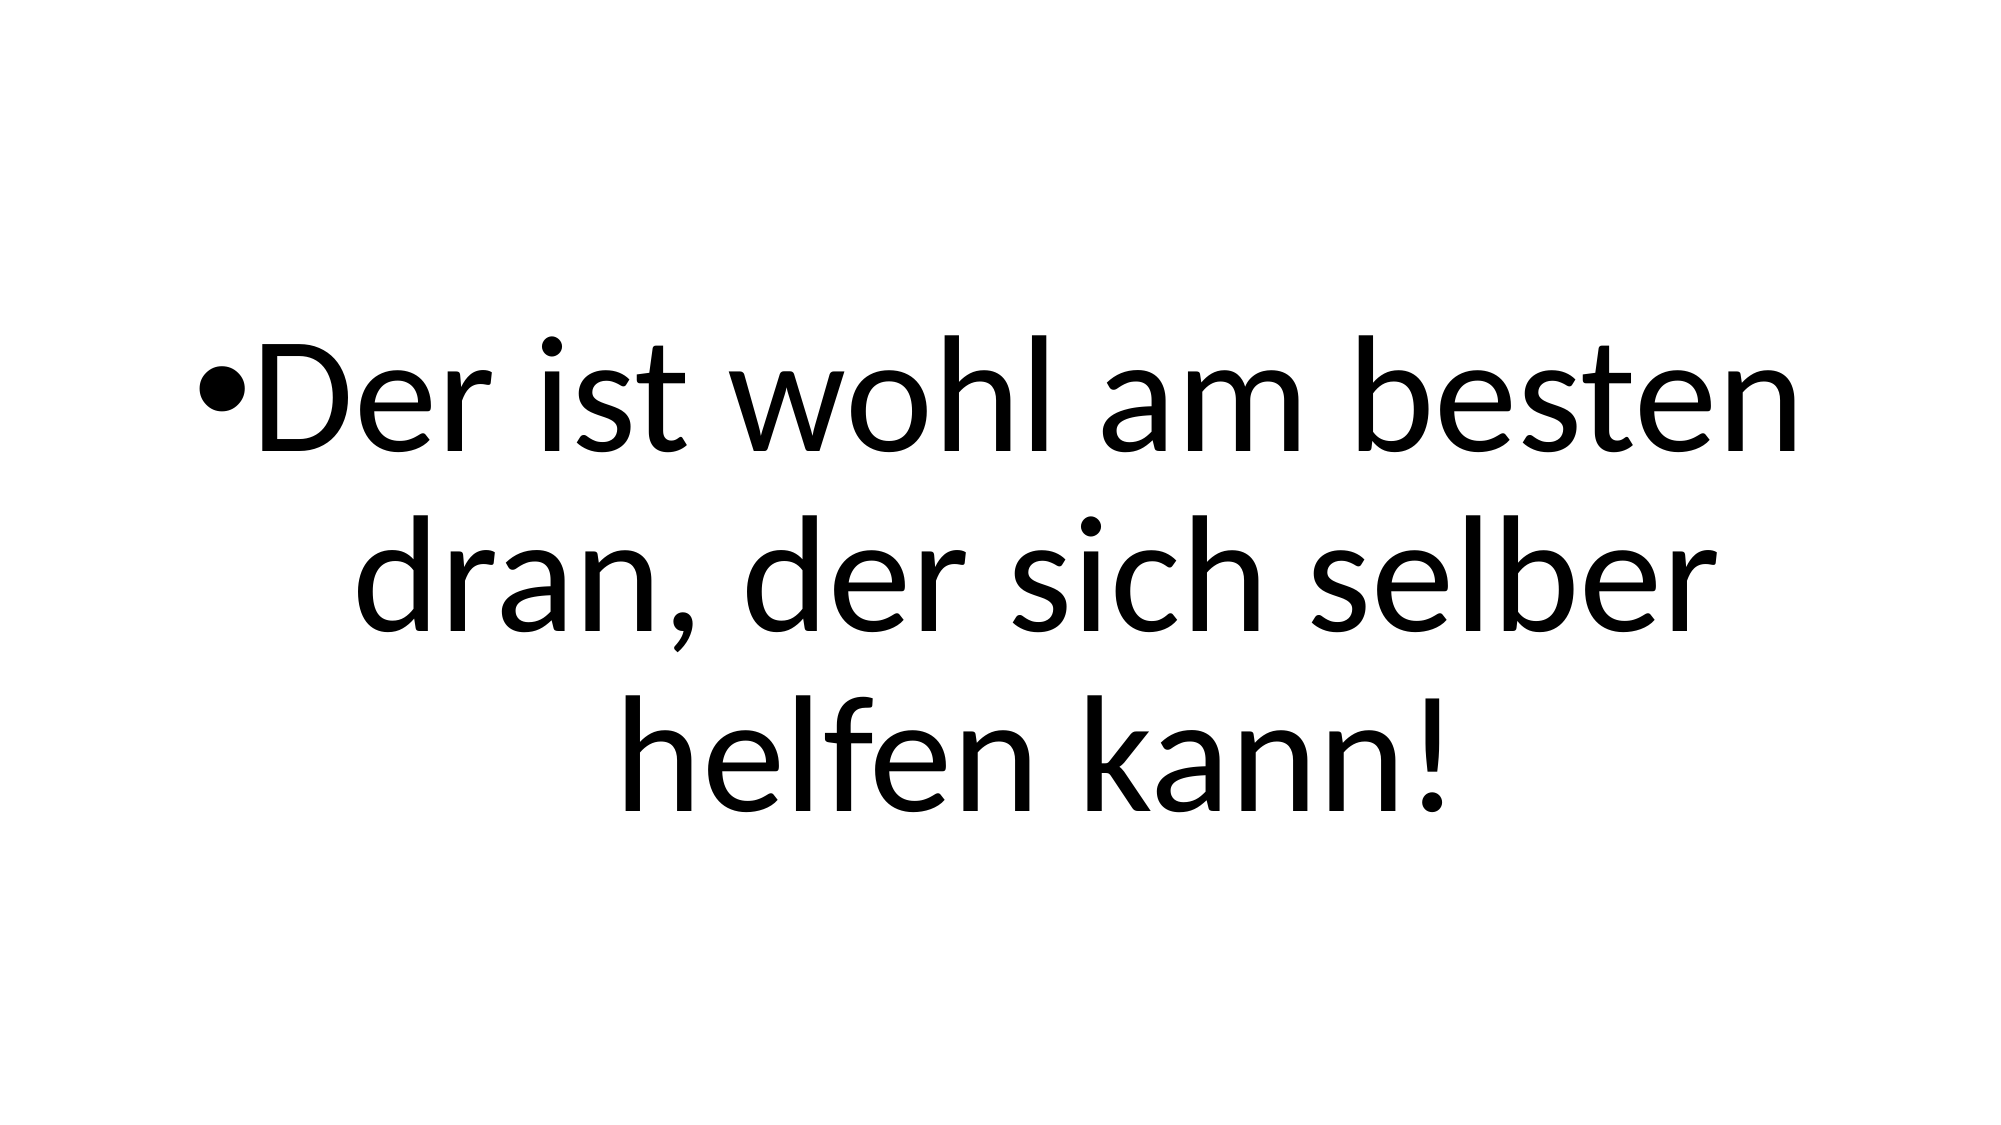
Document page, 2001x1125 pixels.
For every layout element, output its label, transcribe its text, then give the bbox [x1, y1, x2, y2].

list Der ist wohl am besten dran, der sich selber helfen kann! [137, 299, 1863, 1014]
